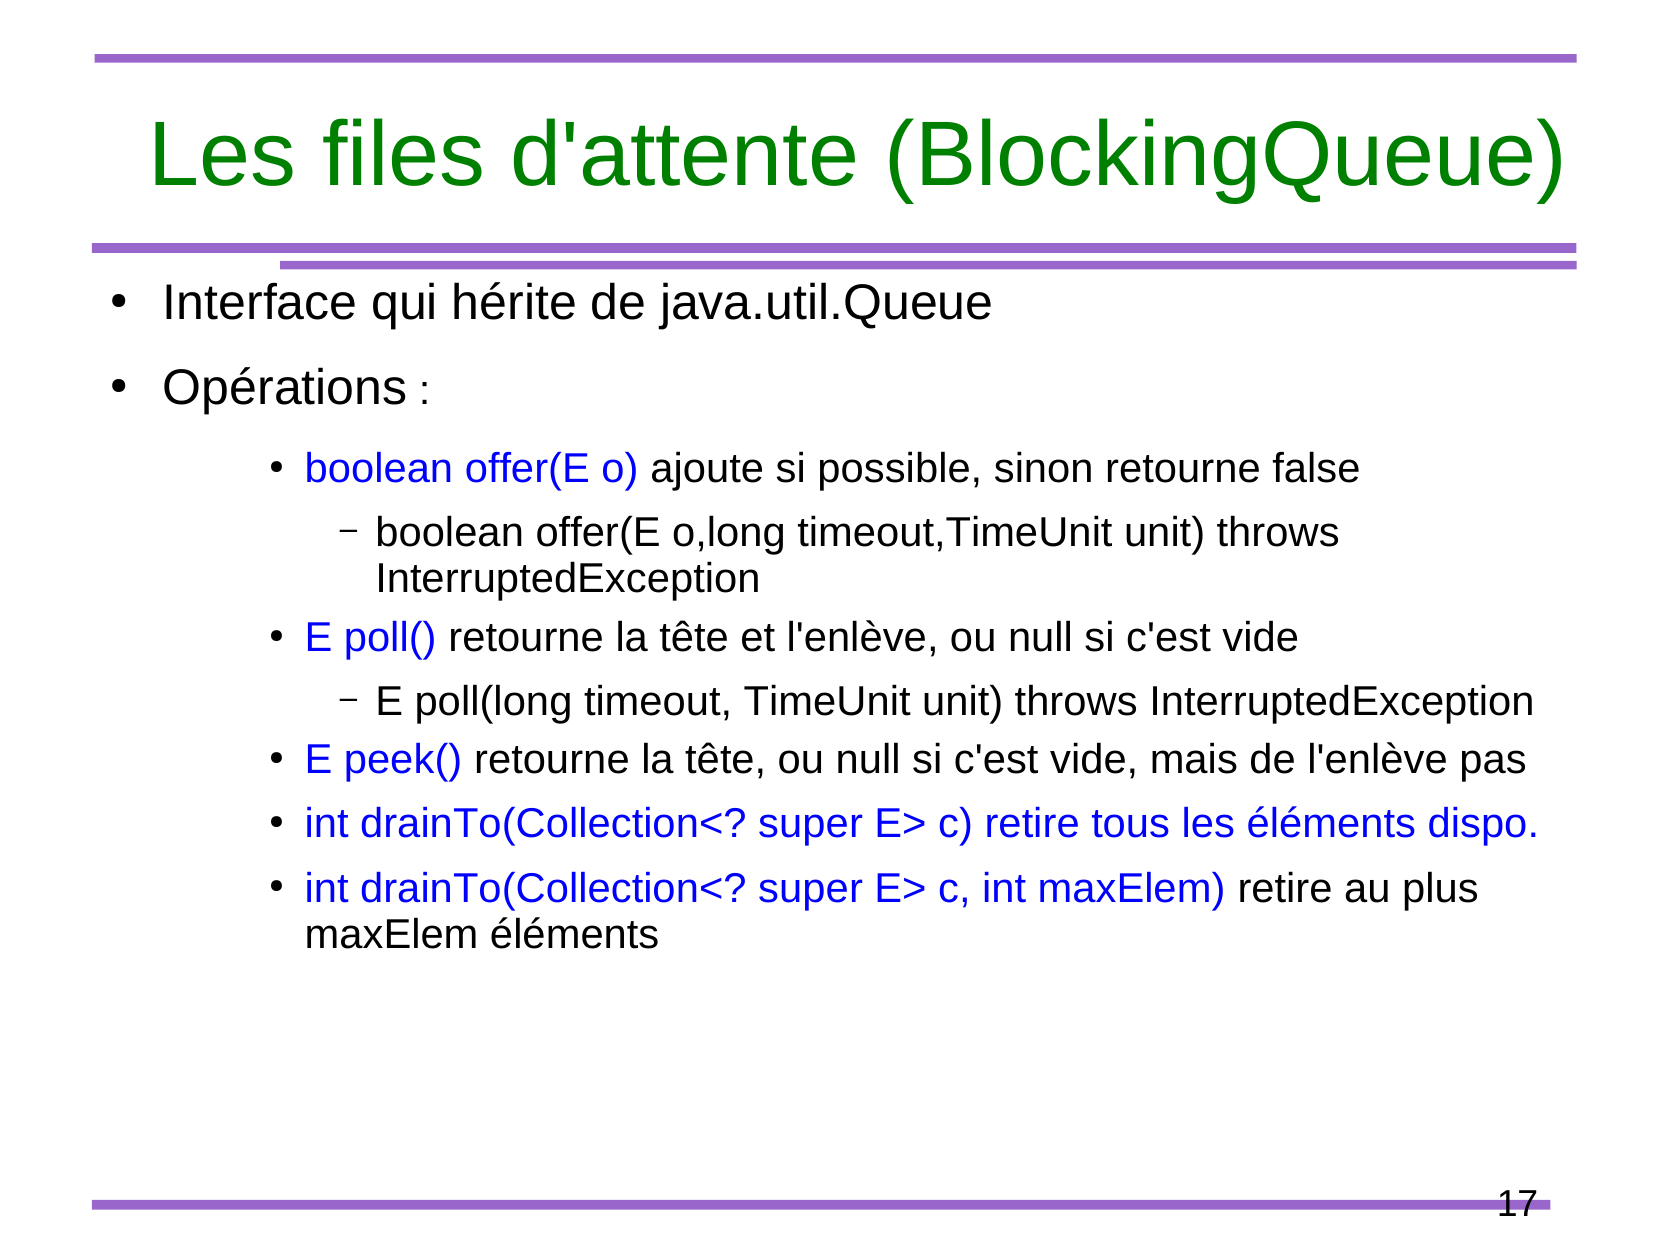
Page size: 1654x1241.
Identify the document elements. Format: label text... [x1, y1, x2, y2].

list Interface qui hérite de java.util.Queue Opérations : boolean offer(E o) ajoute si possible, sinon retourne false boolean offer(E o,long timeout,TimeUnit unit) throws InterruptedException E poll() retourne la tête et l'enlève, ou null si c'est vide E poll(long timeout, TimeUnit unit) throws InterruptedException E peek() retourne la tête, ou null si c'est vide, mais de l'enlève pas int drainTo(Collection<? super E> c) retire tous les éléments dispo. int drainTo(Collection<? super E> c, int maxElem) retire au plus maxElem éléments [92, 273, 1563, 1122]
title Les files d'attente (BlockingQueue) [84, 49, 1570, 257]
